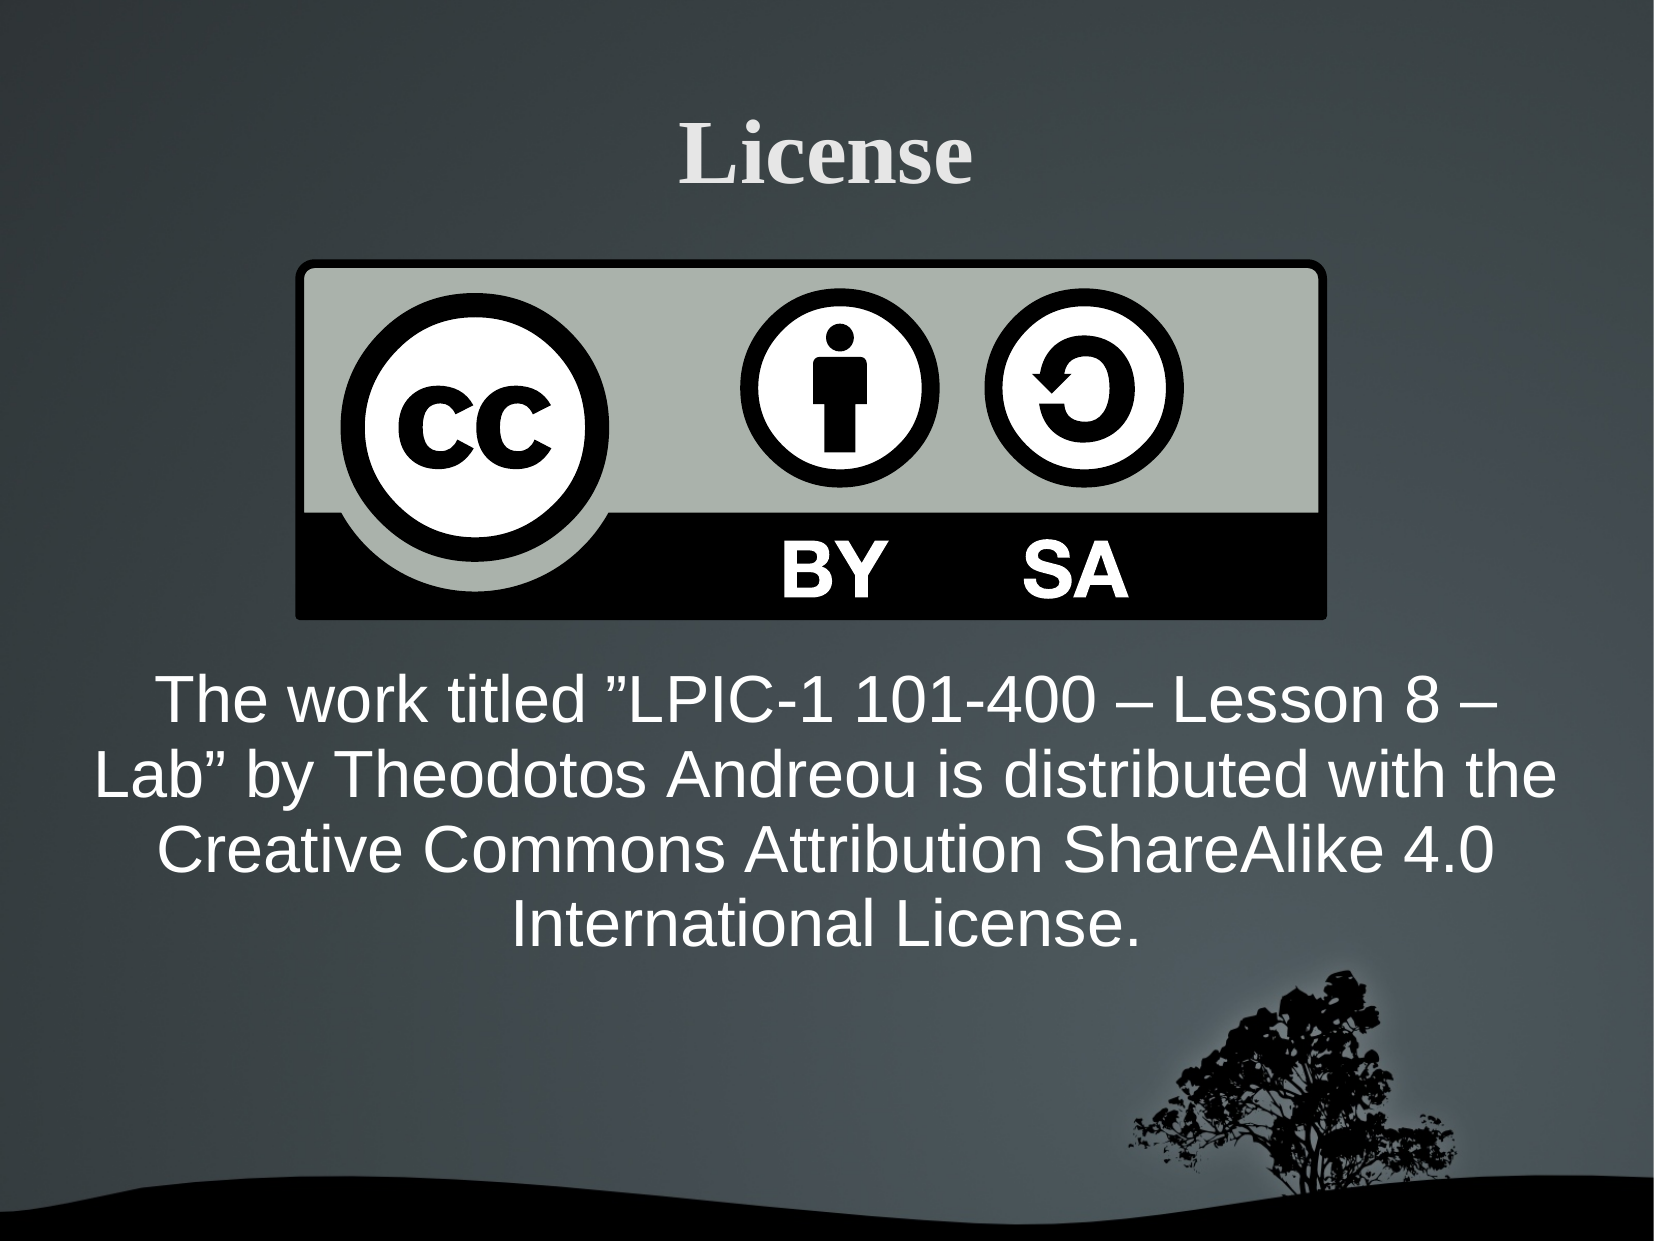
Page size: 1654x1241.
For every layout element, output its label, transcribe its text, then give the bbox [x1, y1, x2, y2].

title License [82, 49, 1571, 257]
picture [0, 0, 1654, 1241]
subtitle The work titled ”LPIC-1 101-400 – Lesson 8 – Lab” by Theodotos Andreou is distributed with the Creative Commons Attribution ShareAlike 4.0 International License. [82, 290, 1571, 1109]
